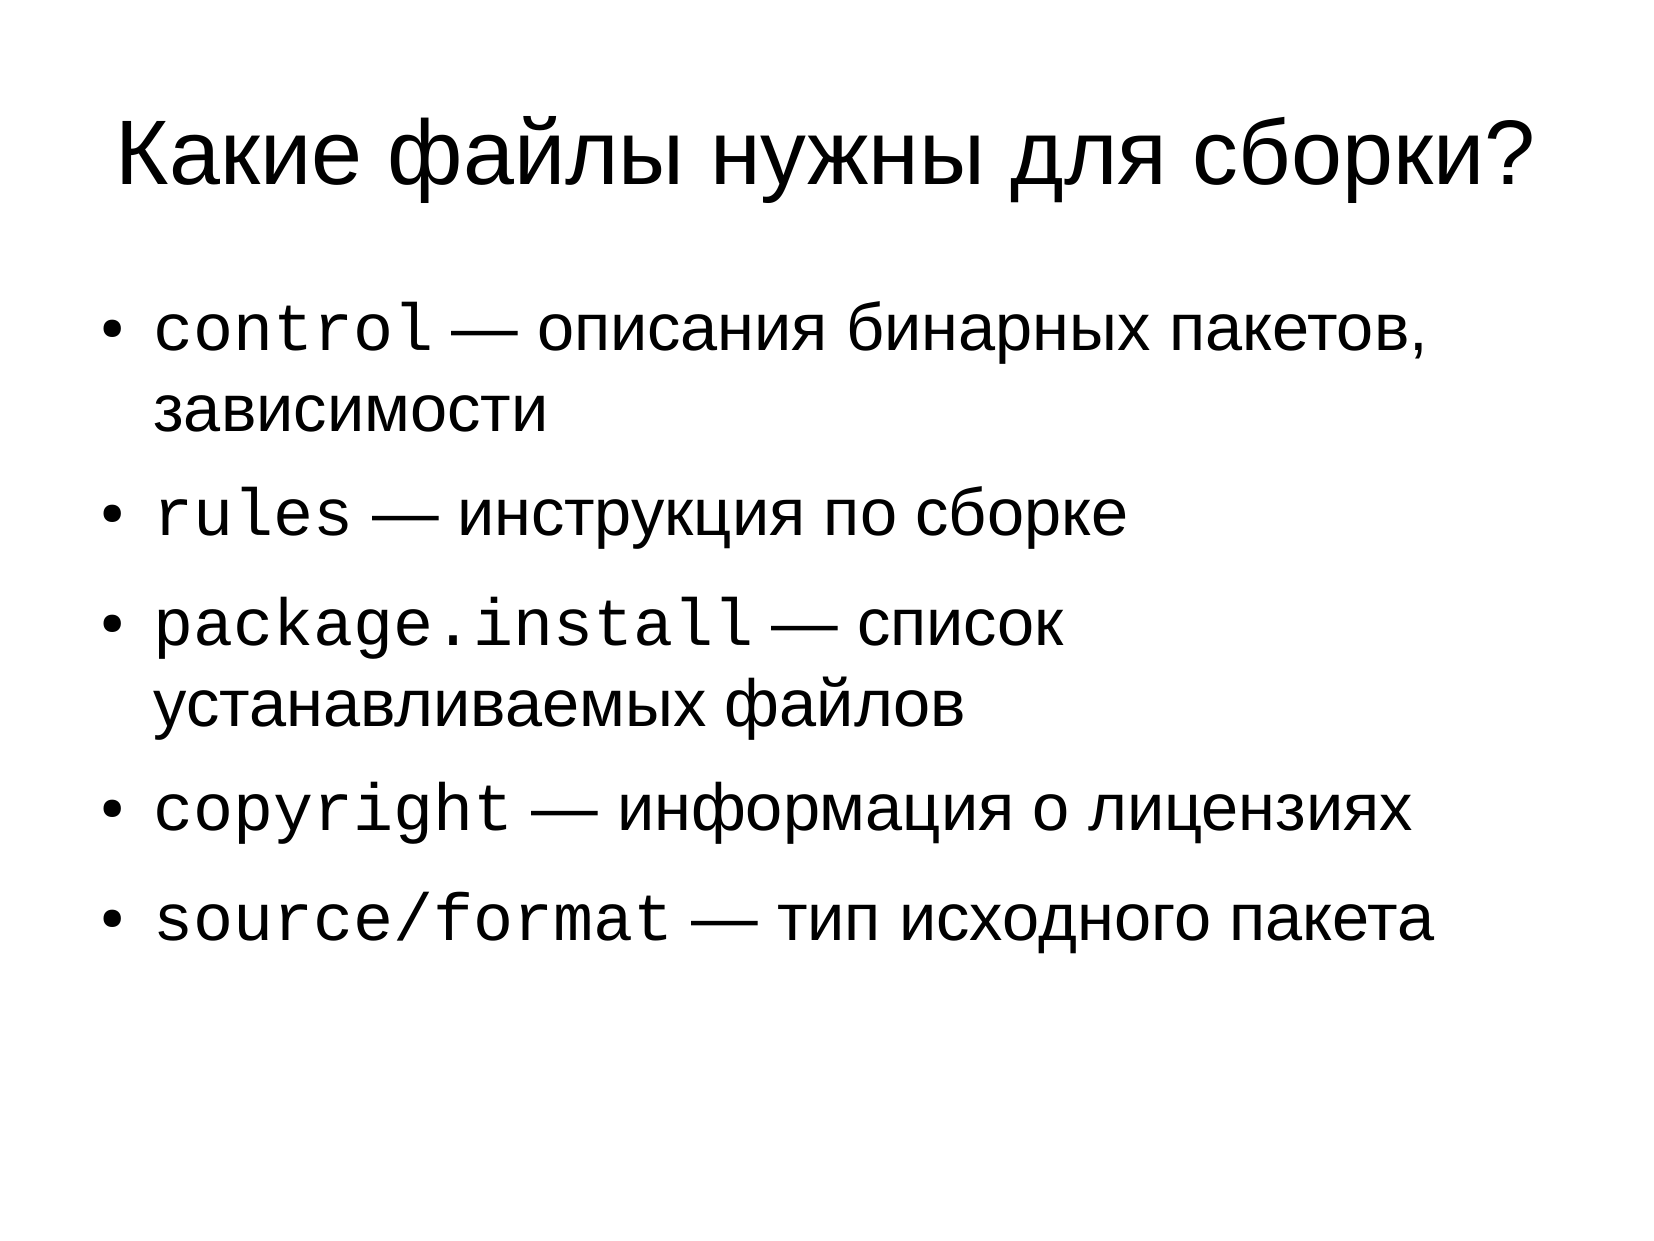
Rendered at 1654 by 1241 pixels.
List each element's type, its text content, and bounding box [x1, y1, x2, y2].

list сontrol — описания бинарных пакетов, зависимости rules — инструкция по сборке package.install — список устанавливаемых файлов copyright — информация о лицензиях source/format — тип исходного пакета [82, 290, 1571, 1010]
title Какие файлы нужны для сборки? [82, 49, 1571, 257]
